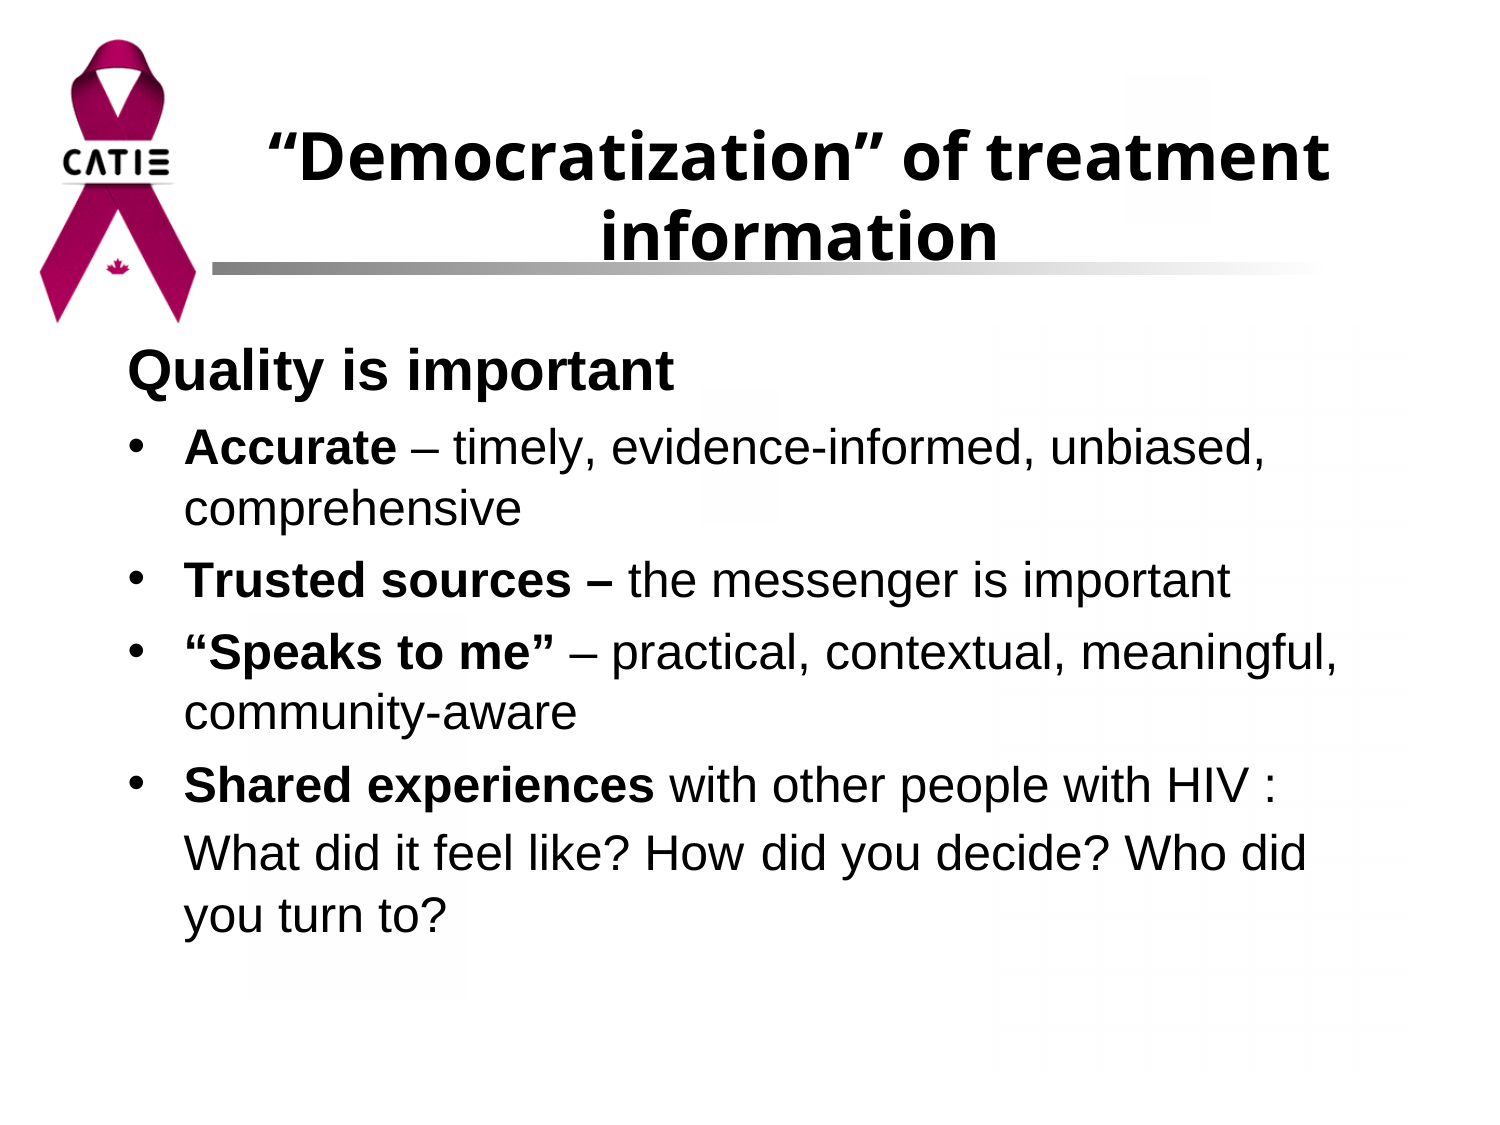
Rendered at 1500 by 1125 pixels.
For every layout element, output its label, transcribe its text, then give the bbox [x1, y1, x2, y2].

title “Democratization” of treatment information [212, 99, 1388, 288]
list Quality is important Accurate – timely, evidence-informed, unbiased, comprehensive Trusted sources – the messenger is important “Speaks to me” – practical, contextual, meaningful, community-aware Shared experiences with other people with HIV : What did it feel like? How did you decide? Who did you turn to? [112, 324, 1388, 1023]
picture [37, 37, 198, 325]
